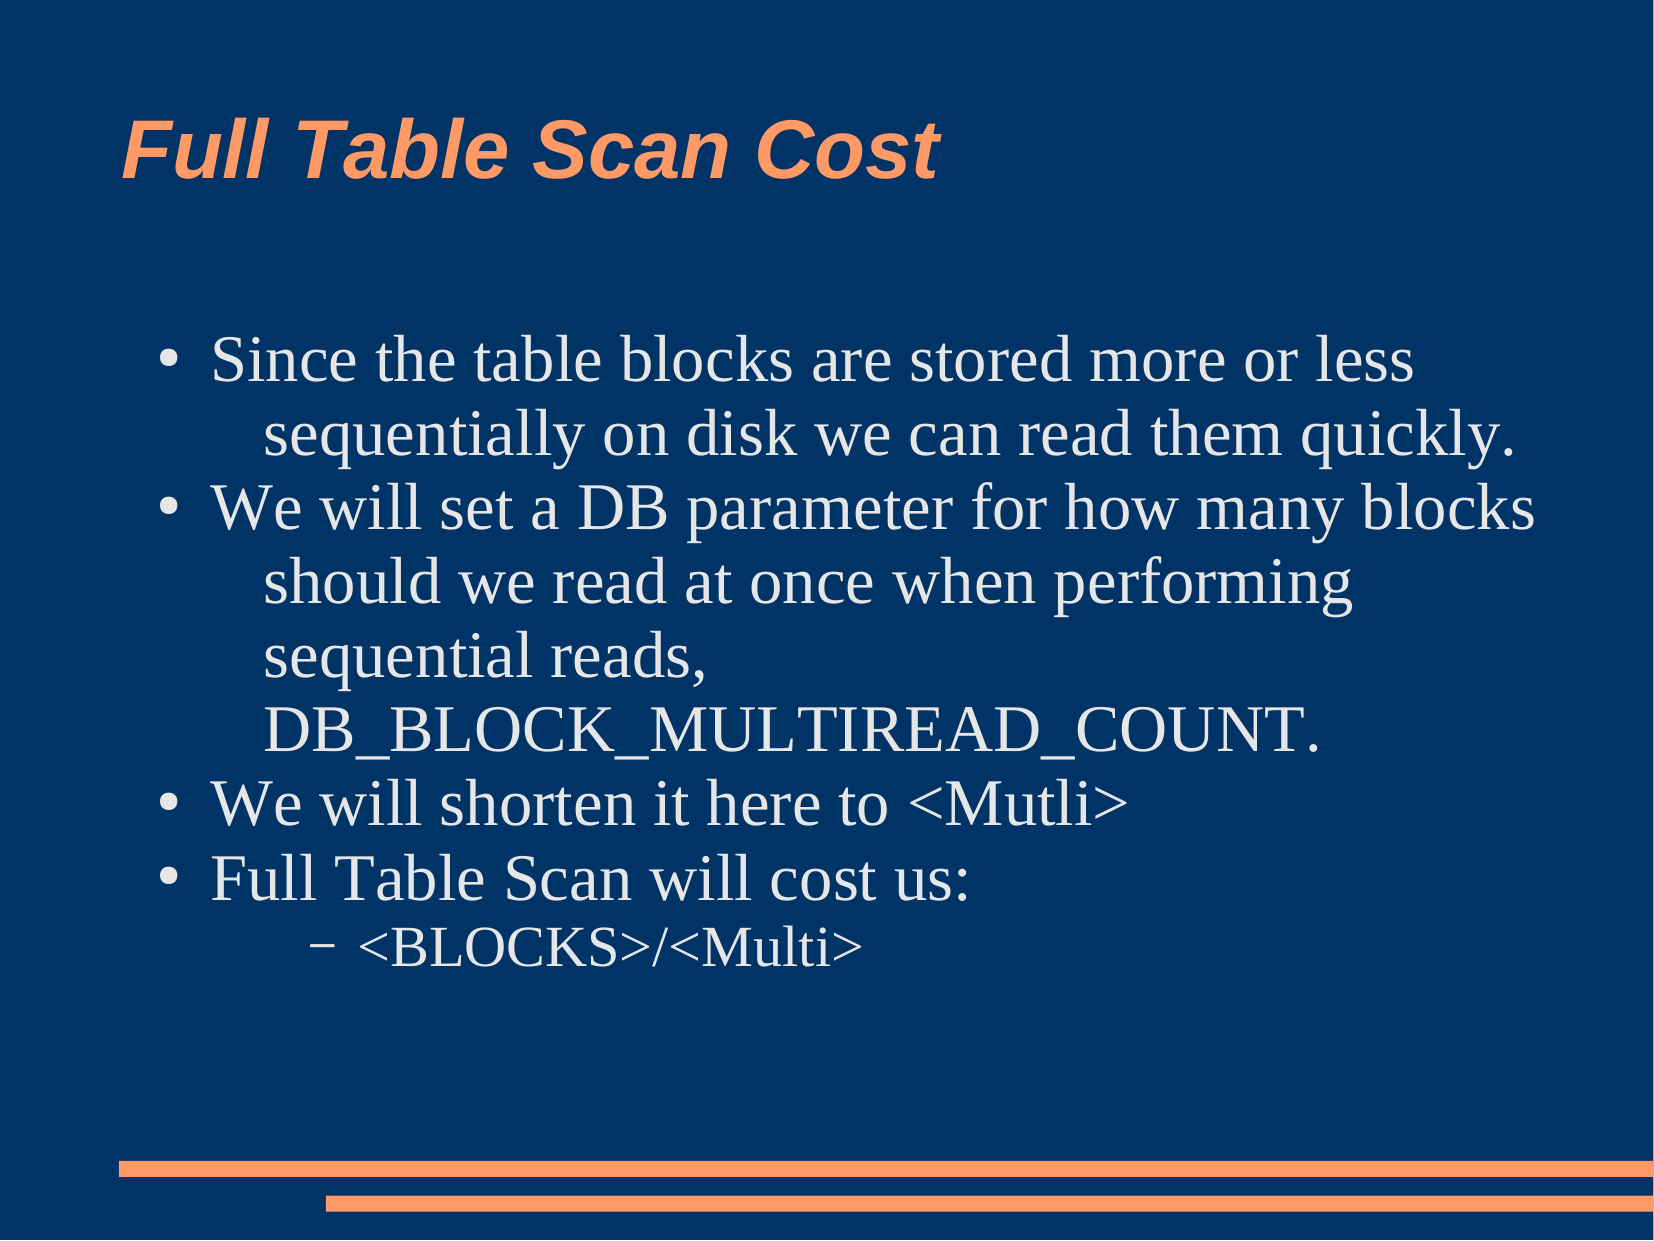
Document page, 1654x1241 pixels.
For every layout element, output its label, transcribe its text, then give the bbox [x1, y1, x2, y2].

list Since the table blocks are stored more or less sequentially on disk we can read them quickly. We will set a DB parameter for how many blocks should we read at once when performing sequential reads, DB_BLOCK_MULTIREAD_COUNT. We will shorten it here to <Mutli> Full Table Scan will cost us: <BLOCKS>/<Multi> [121, 322, 1561, 1133]
title Full Table Scan Cost [121, 46, 1534, 254]
